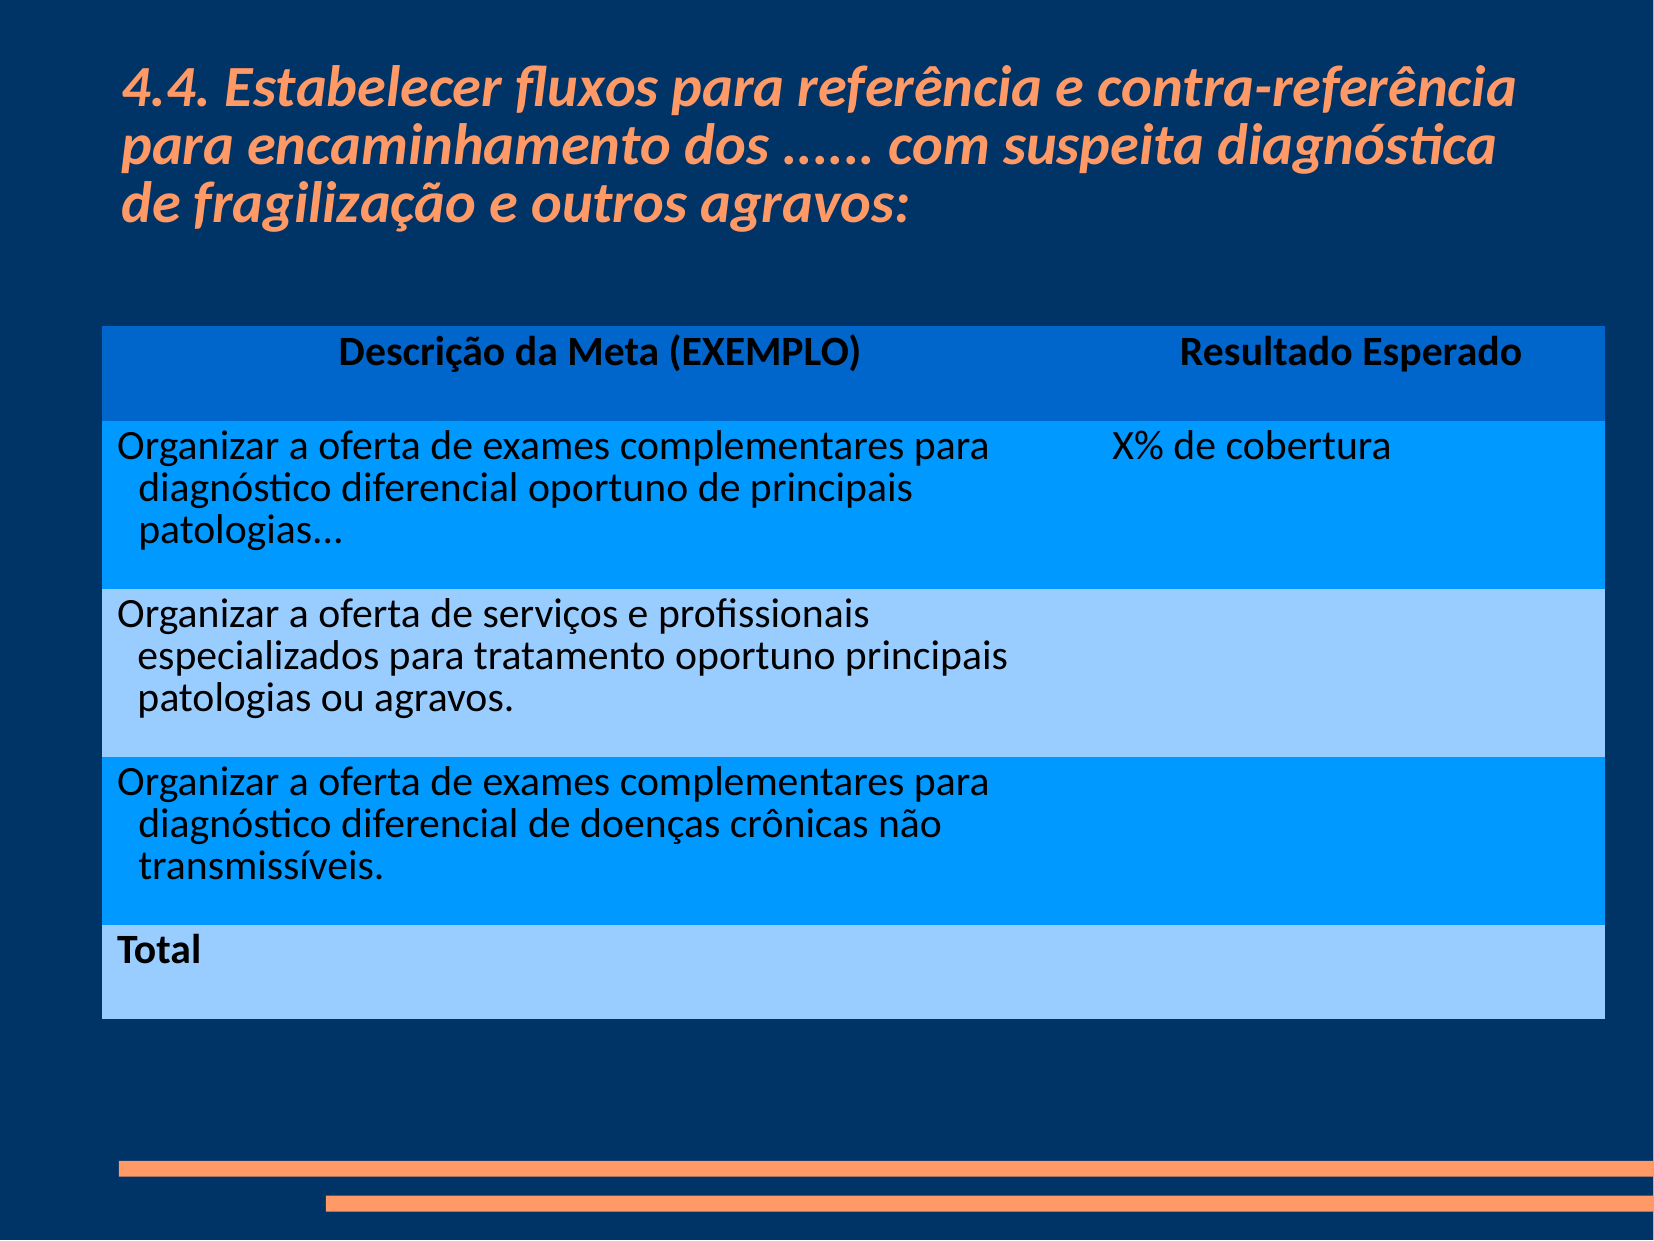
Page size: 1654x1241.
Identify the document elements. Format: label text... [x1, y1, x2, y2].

table_cell Organizar a oferta de serviços e profissionais especializados para tratamento oportuno principais patologias ou agravos. [102, 589, 1098, 757]
table_cell [1098, 589, 1605, 757]
title 4.4. Estabelecer fluxos para referência e contra-referência para encaminhamento dos ...... com suspeita diagnóstica de fragilização e outros agravos: [121, 42, 1534, 257]
table_cell [1098, 925, 1605, 1019]
table_header Resultado Esperado [1098, 326, 1605, 421]
table_cell Organizar a oferta de exames complementares para diagnóstico diferencial oportuno de principais patologias... [102, 421, 1098, 589]
table_cell X% de cobertura [1098, 421, 1605, 589]
table_cell [1098, 757, 1605, 925]
table_cell Organizar a oferta de exames complementares para diagnóstico diferencial de doenças crônicas não transmissíveis. [102, 757, 1098, 925]
table_cell Total [102, 925, 1098, 1019]
table_header Descrição da Meta (EXEMPLO) [102, 326, 1098, 421]
